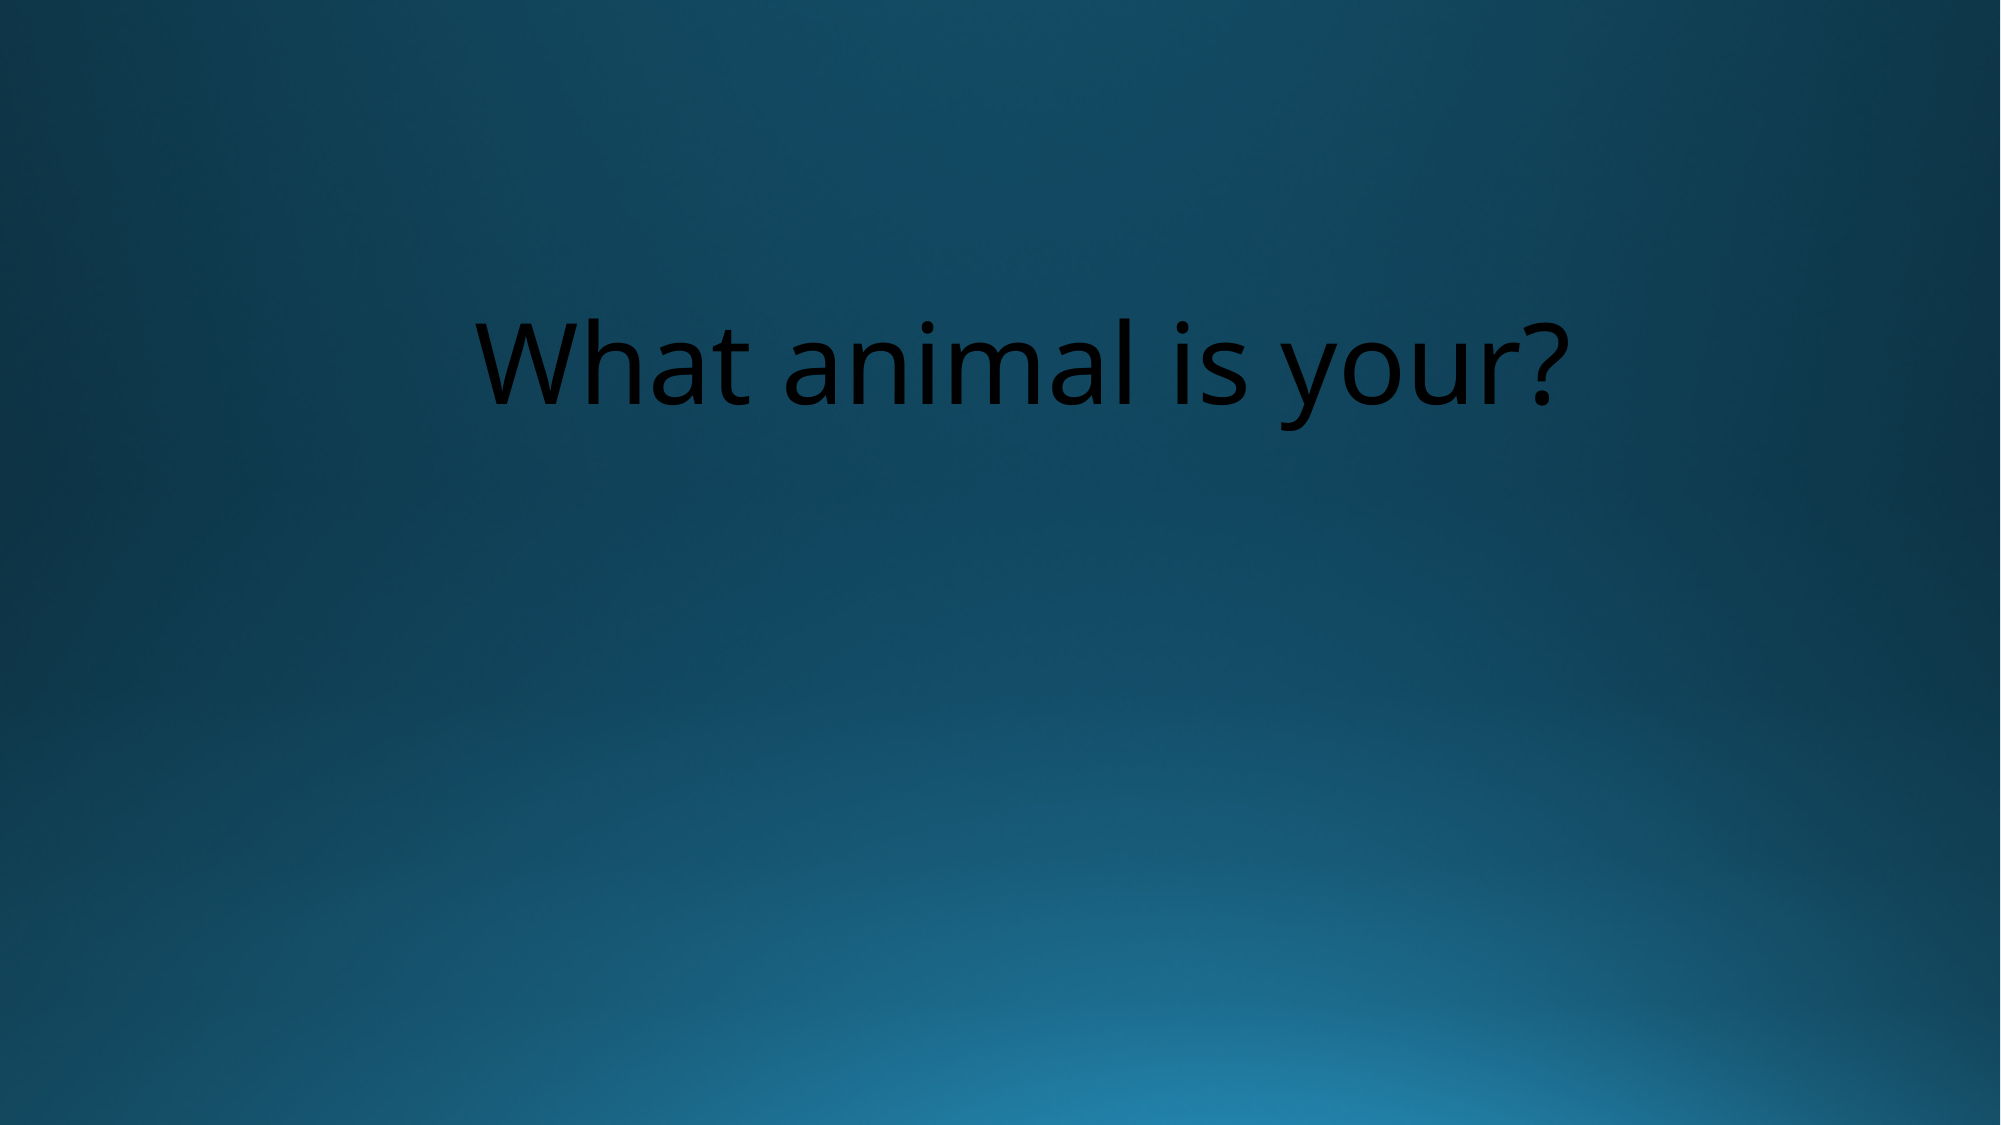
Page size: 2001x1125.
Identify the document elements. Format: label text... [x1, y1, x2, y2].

list What animal is your? [183, 299, 1863, 1014]
